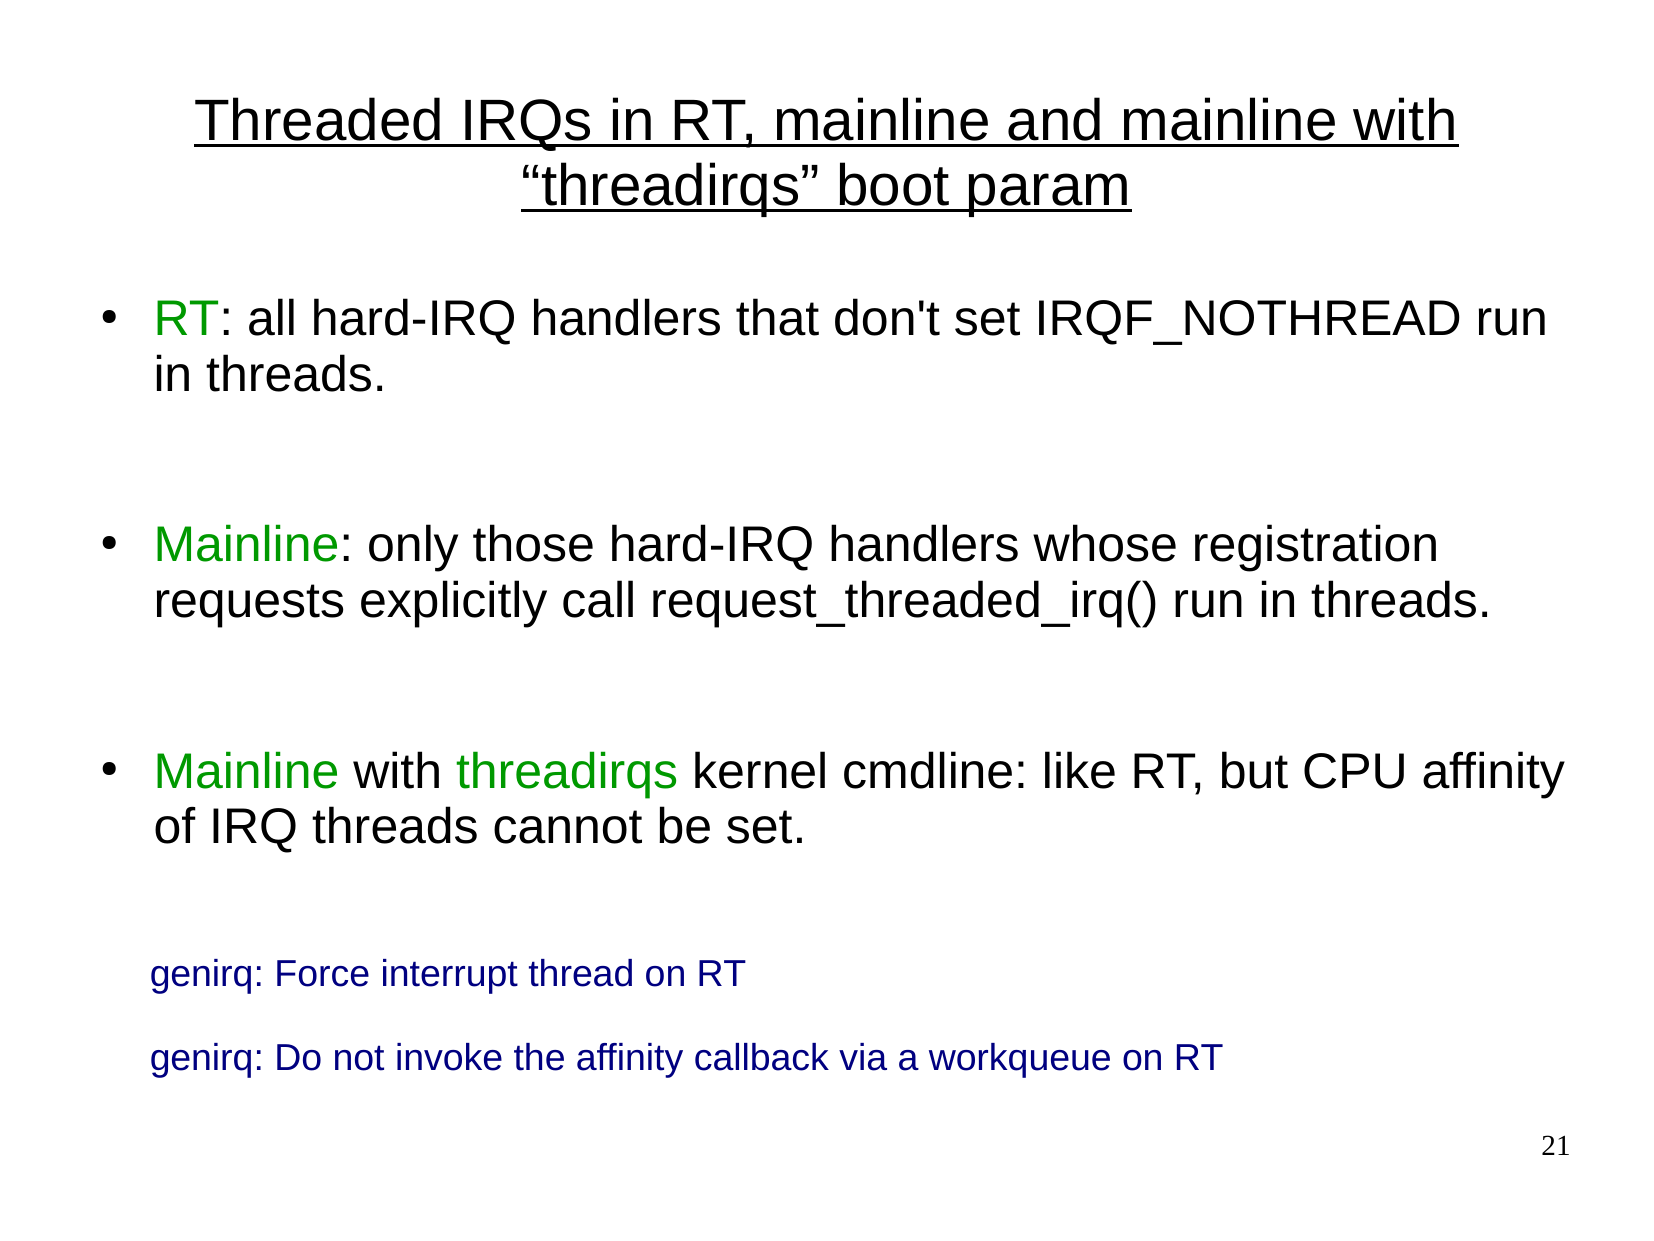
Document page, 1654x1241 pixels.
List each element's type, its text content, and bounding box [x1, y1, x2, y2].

text_box genirq: Force interrupt thread on RT genirq: Do not invoke the affinity callback via a workqueue on RT [135, 945, 1351, 1086]
list RT: all hard-IRQ handlers that don't set IRQF_NOTHREAD run in threads. Mainline: only those hard-IRQ handlers whose registration requests explicitly call request_threaded_irq() run in threads. Mainline with threadirqs kernel cmdline: like RT, but CPU affinity of IRQ threads cannot be set. [82, 290, 1571, 1010]
title Threaded IRQs in RT, mainline and mainline with “threadirqs” boot param [82, 49, 1571, 257]
